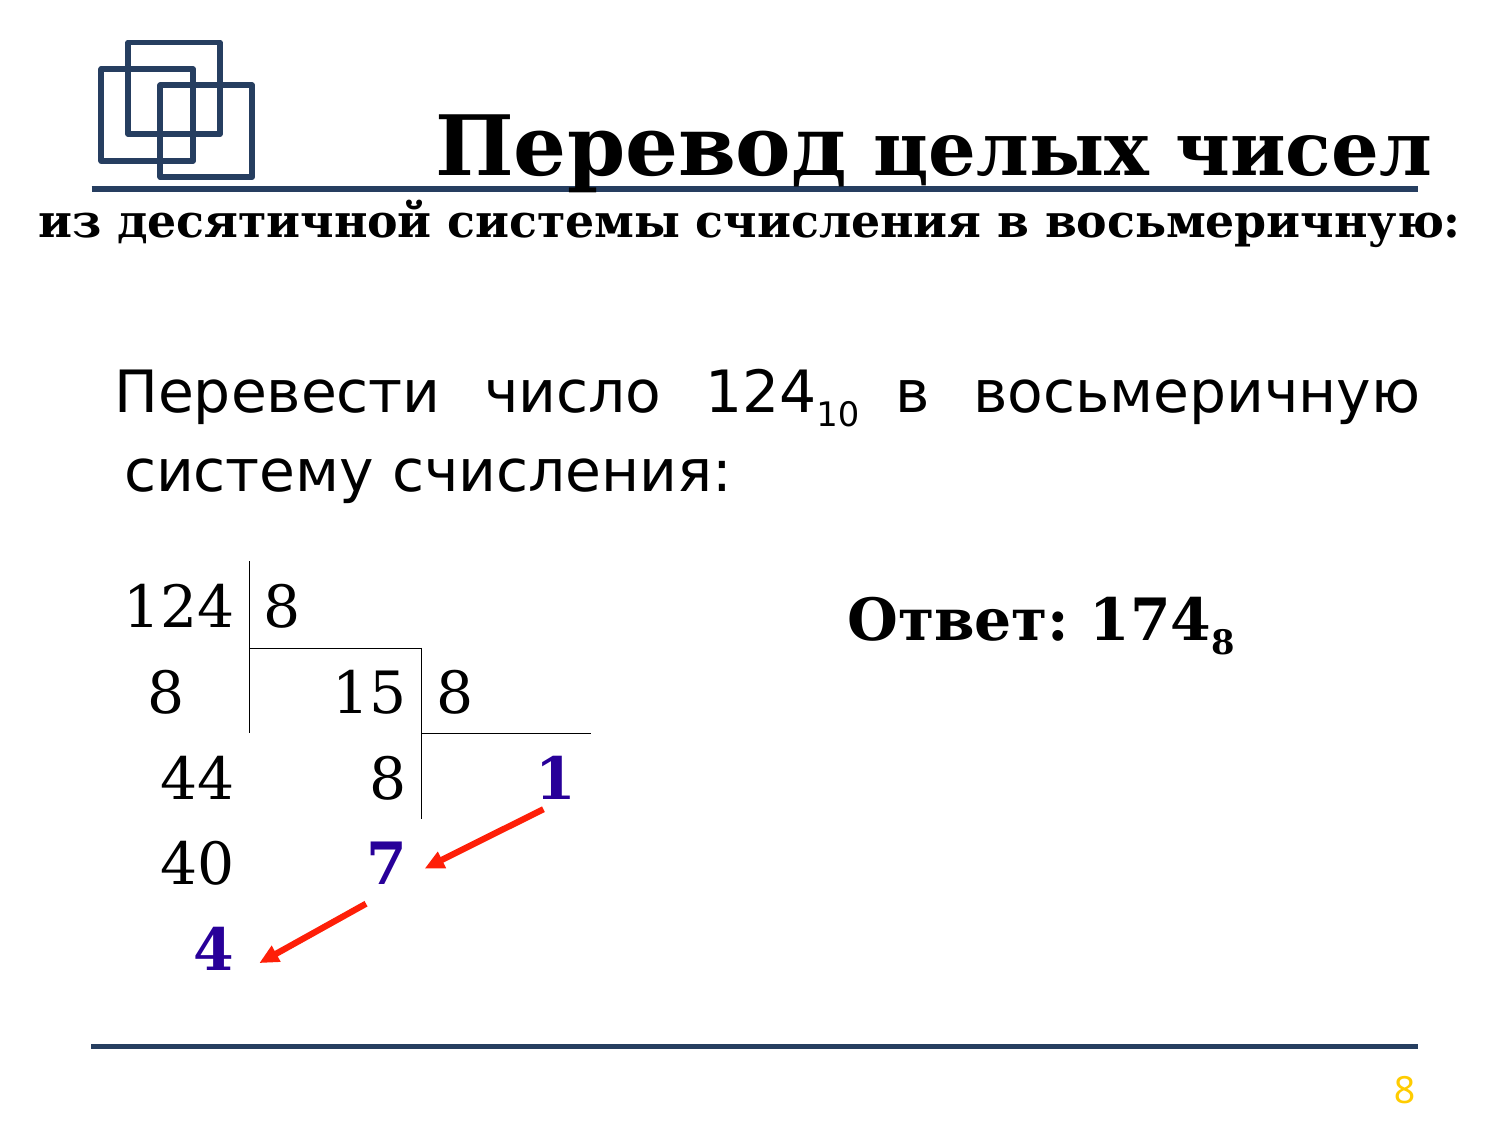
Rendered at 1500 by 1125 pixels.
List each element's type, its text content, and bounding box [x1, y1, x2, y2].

table_cell 4 [83, 904, 249, 990]
table_header 8 [250, 561, 421, 648]
text_box Перевести число 12410 в восьмеричную систему счисления: [53, 337, 1436, 1047]
table_cell [421, 819, 591, 904]
table_cell 8 [83, 648, 249, 733]
table_header 124 [83, 561, 249, 648]
table_cell [249, 904, 421, 990]
table_cell 8 [249, 733, 421, 819]
table_cell 40 [83, 819, 249, 904]
table_header [421, 561, 591, 648]
table_cell 1 [422, 734, 591, 819]
text_box Ответ: 1748 [832, 574, 1447, 670]
title Перевод целых чисел из десятичной системы счисления в восьмеричную: [0, 49, 1477, 290]
table_cell [421, 904, 591, 990]
table_cell 15 [250, 649, 421, 733]
table_cell 44 [83, 733, 249, 819]
table_cell 8 [422, 648, 591, 733]
table_cell 7 [249, 819, 421, 904]
